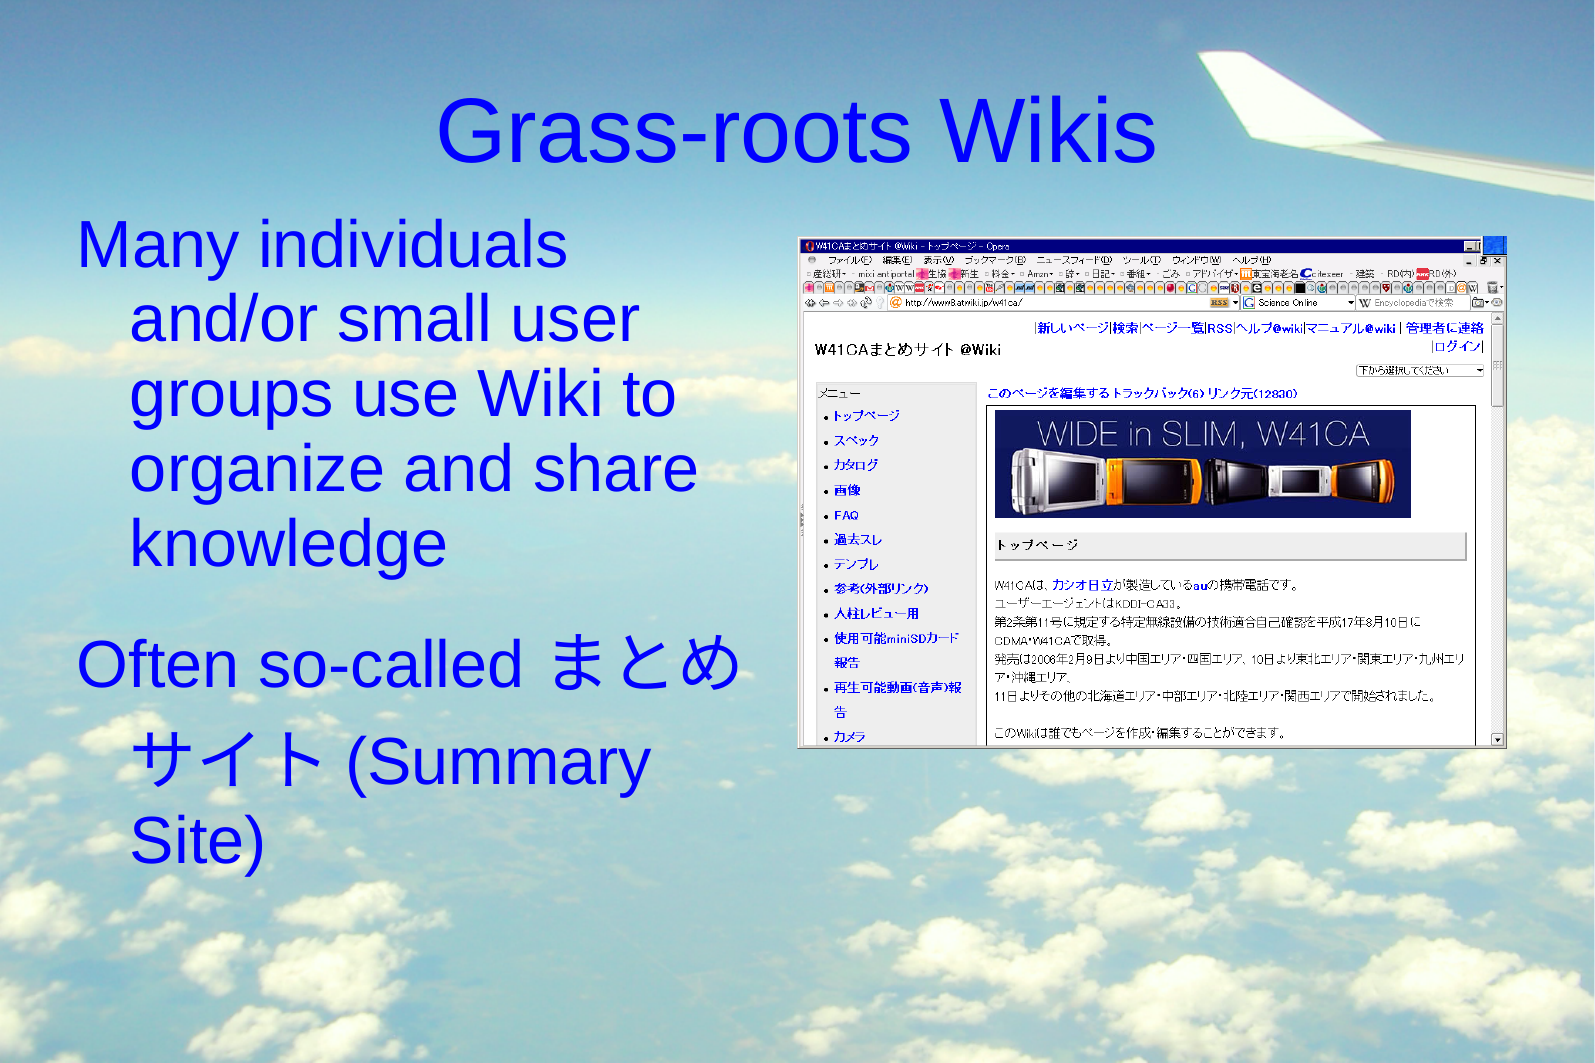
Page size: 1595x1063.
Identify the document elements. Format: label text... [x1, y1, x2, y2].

list Many individuals and/or small user groups use Wiki to organize and share knowledge Often so-called まとめサイト (Summary Site) [59, 206, 760, 909]
picture [0, 0, 1595, 1063]
title Grass-roots Wikis [79, 42, 1515, 220]
